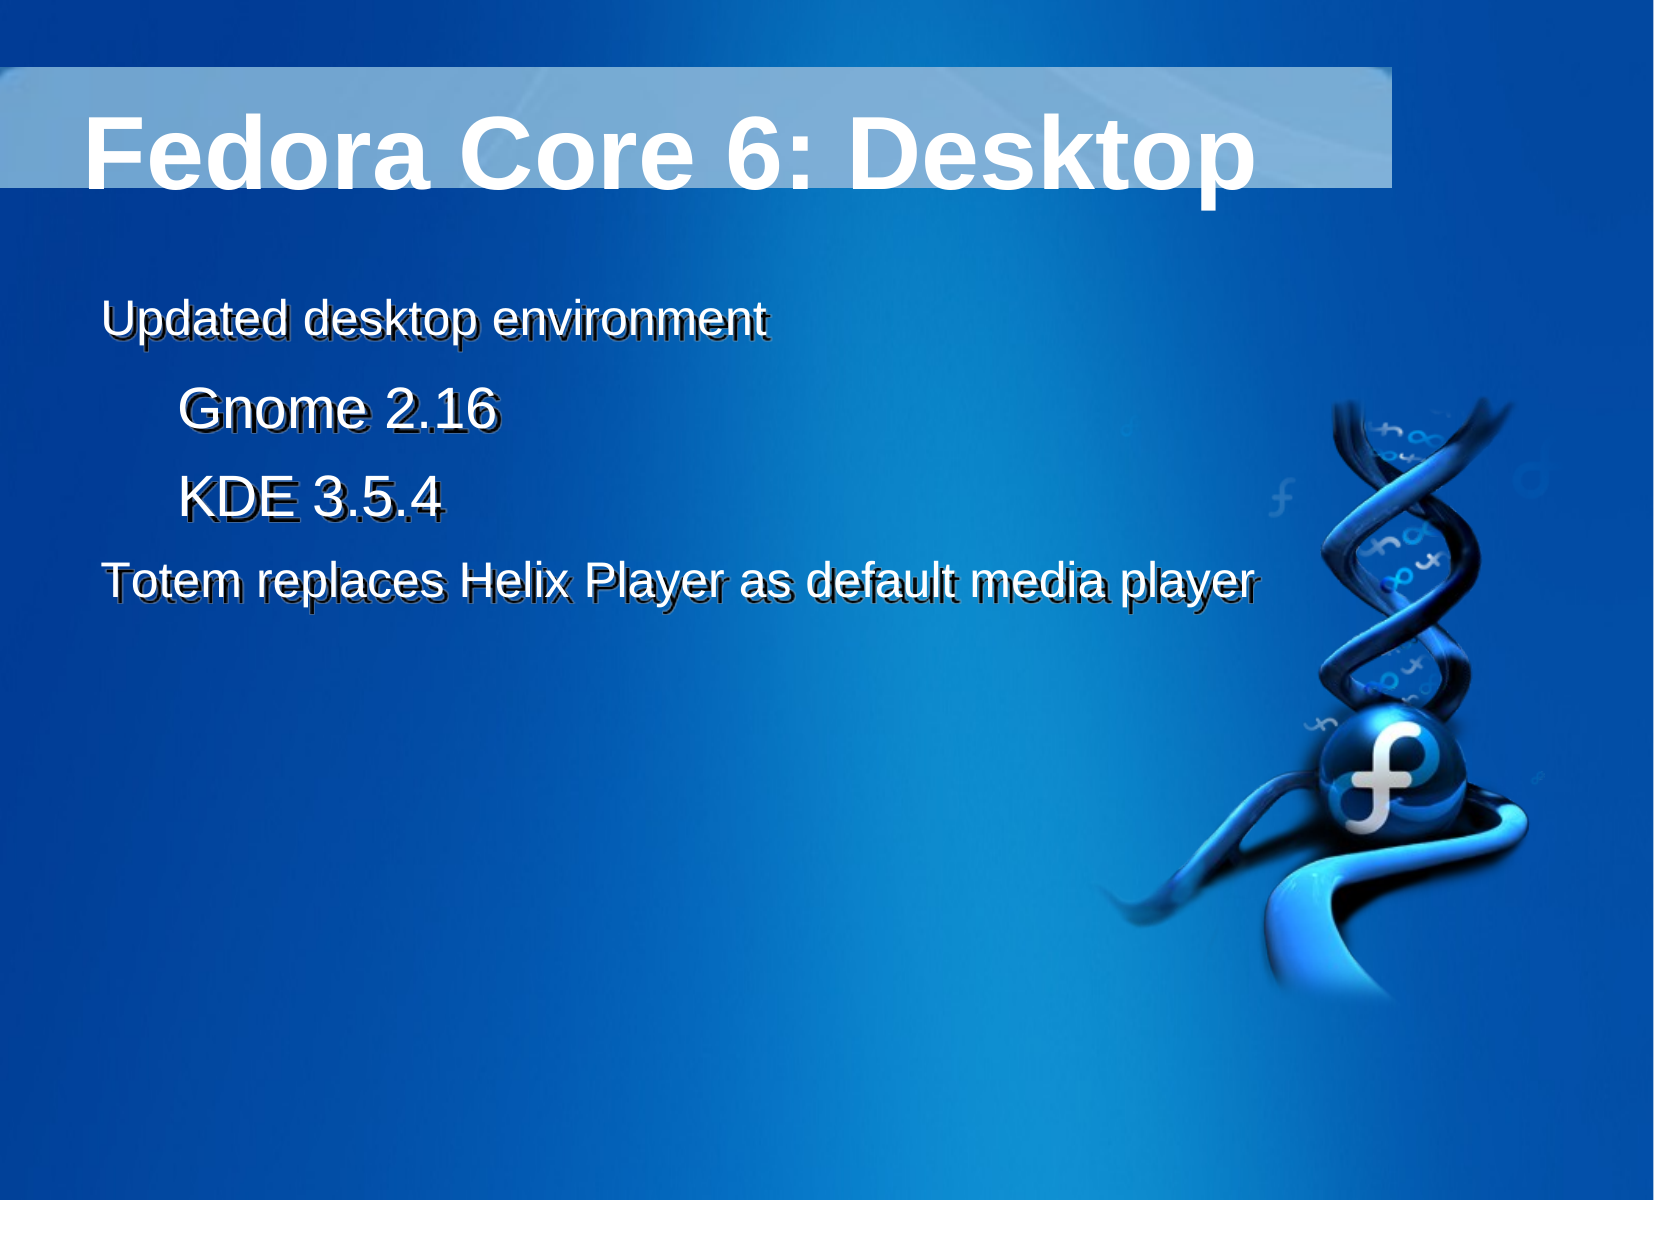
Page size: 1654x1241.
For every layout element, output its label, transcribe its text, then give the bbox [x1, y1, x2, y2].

picture [0, 0, 1654, 1200]
title Fedora Core 6: Desktop [82, 49, 1571, 257]
list Updated desktop environment Gnome 2.16 KDE 3.5.4 Totem replaces Helix Player as default media player [82, 290, 1571, 1109]
